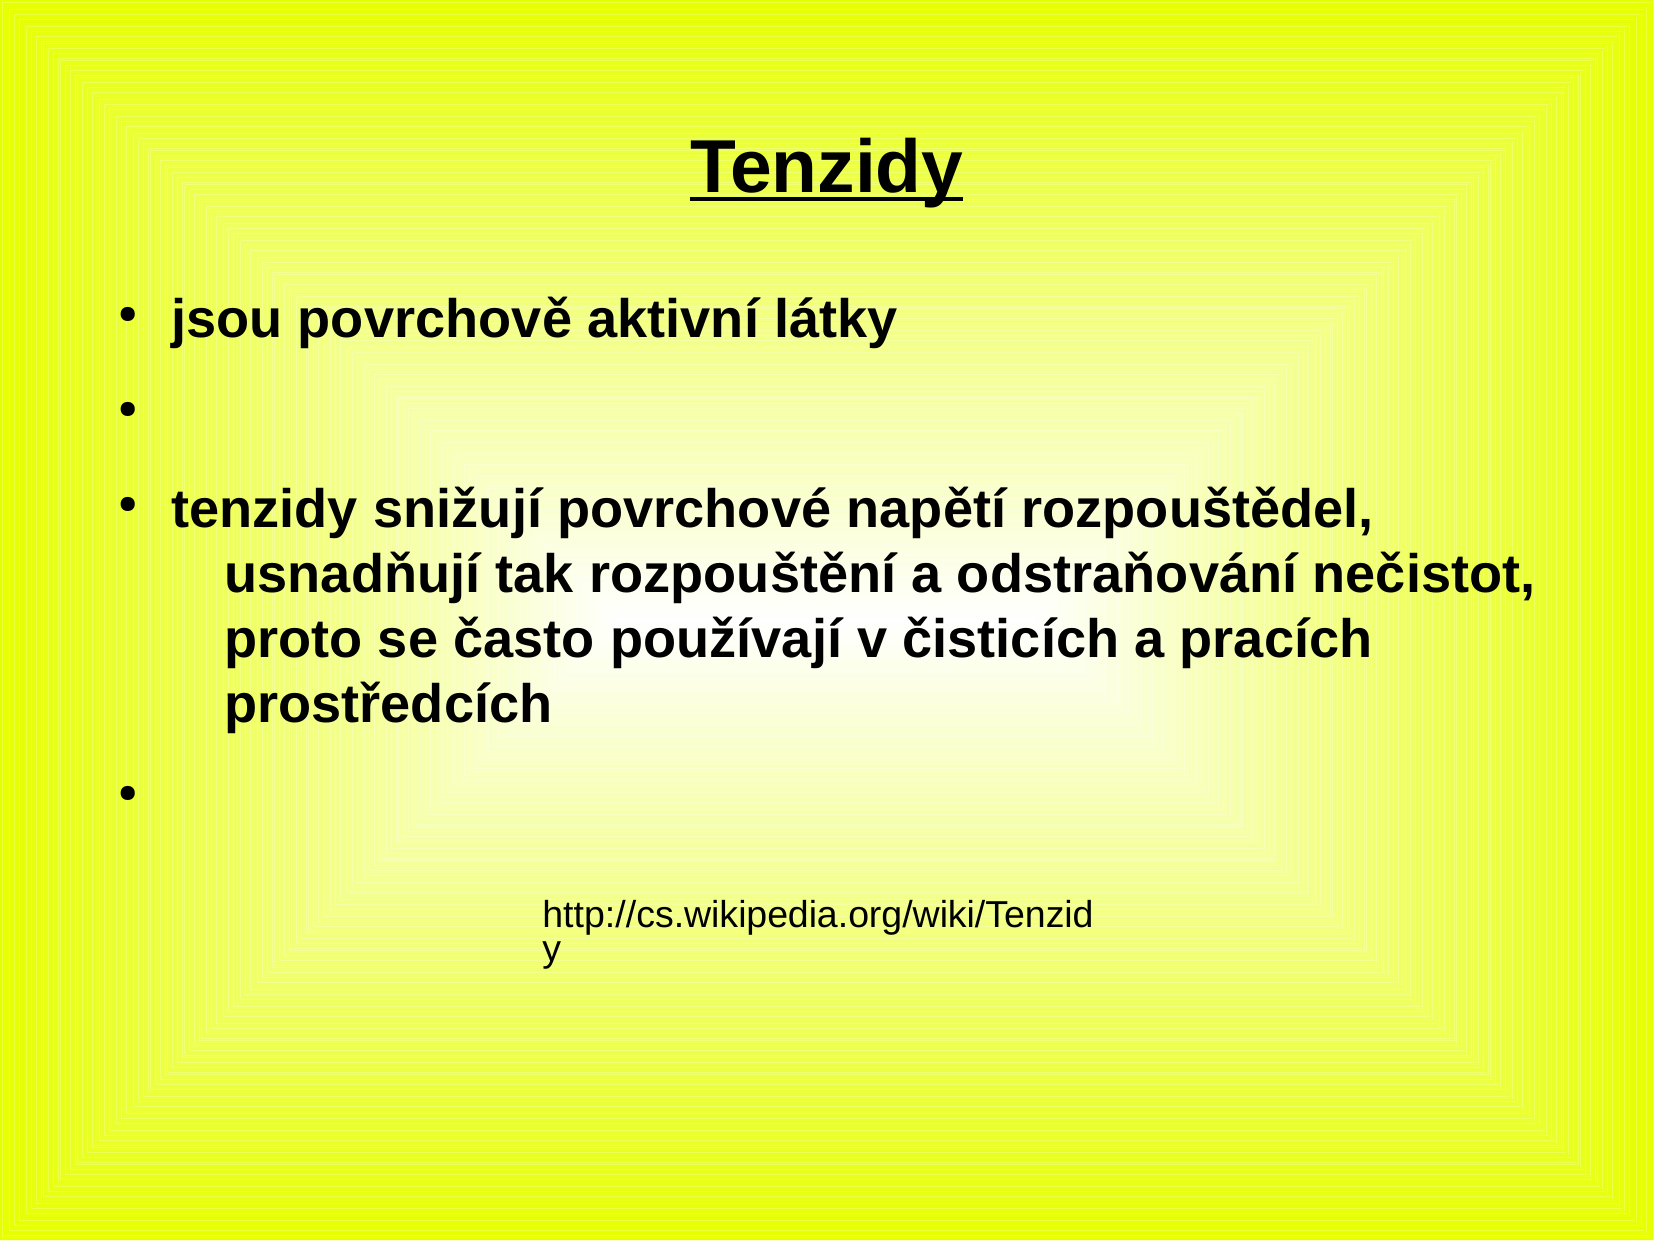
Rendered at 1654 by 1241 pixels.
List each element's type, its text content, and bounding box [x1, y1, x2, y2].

list jsou povrchově aktivní látky tenzidy snižují povrchové napětí rozpouštědel, usnadňují tak rozpouštění a odstraňování nečistot, proto se často používají v čisticích a pracích prostředcích [82, 283, 1571, 805]
text_box http://cs.wikipedia.org/wiki/Tenzidy [527, 885, 1126, 985]
title Tenzidy [82, 59, 1571, 267]
